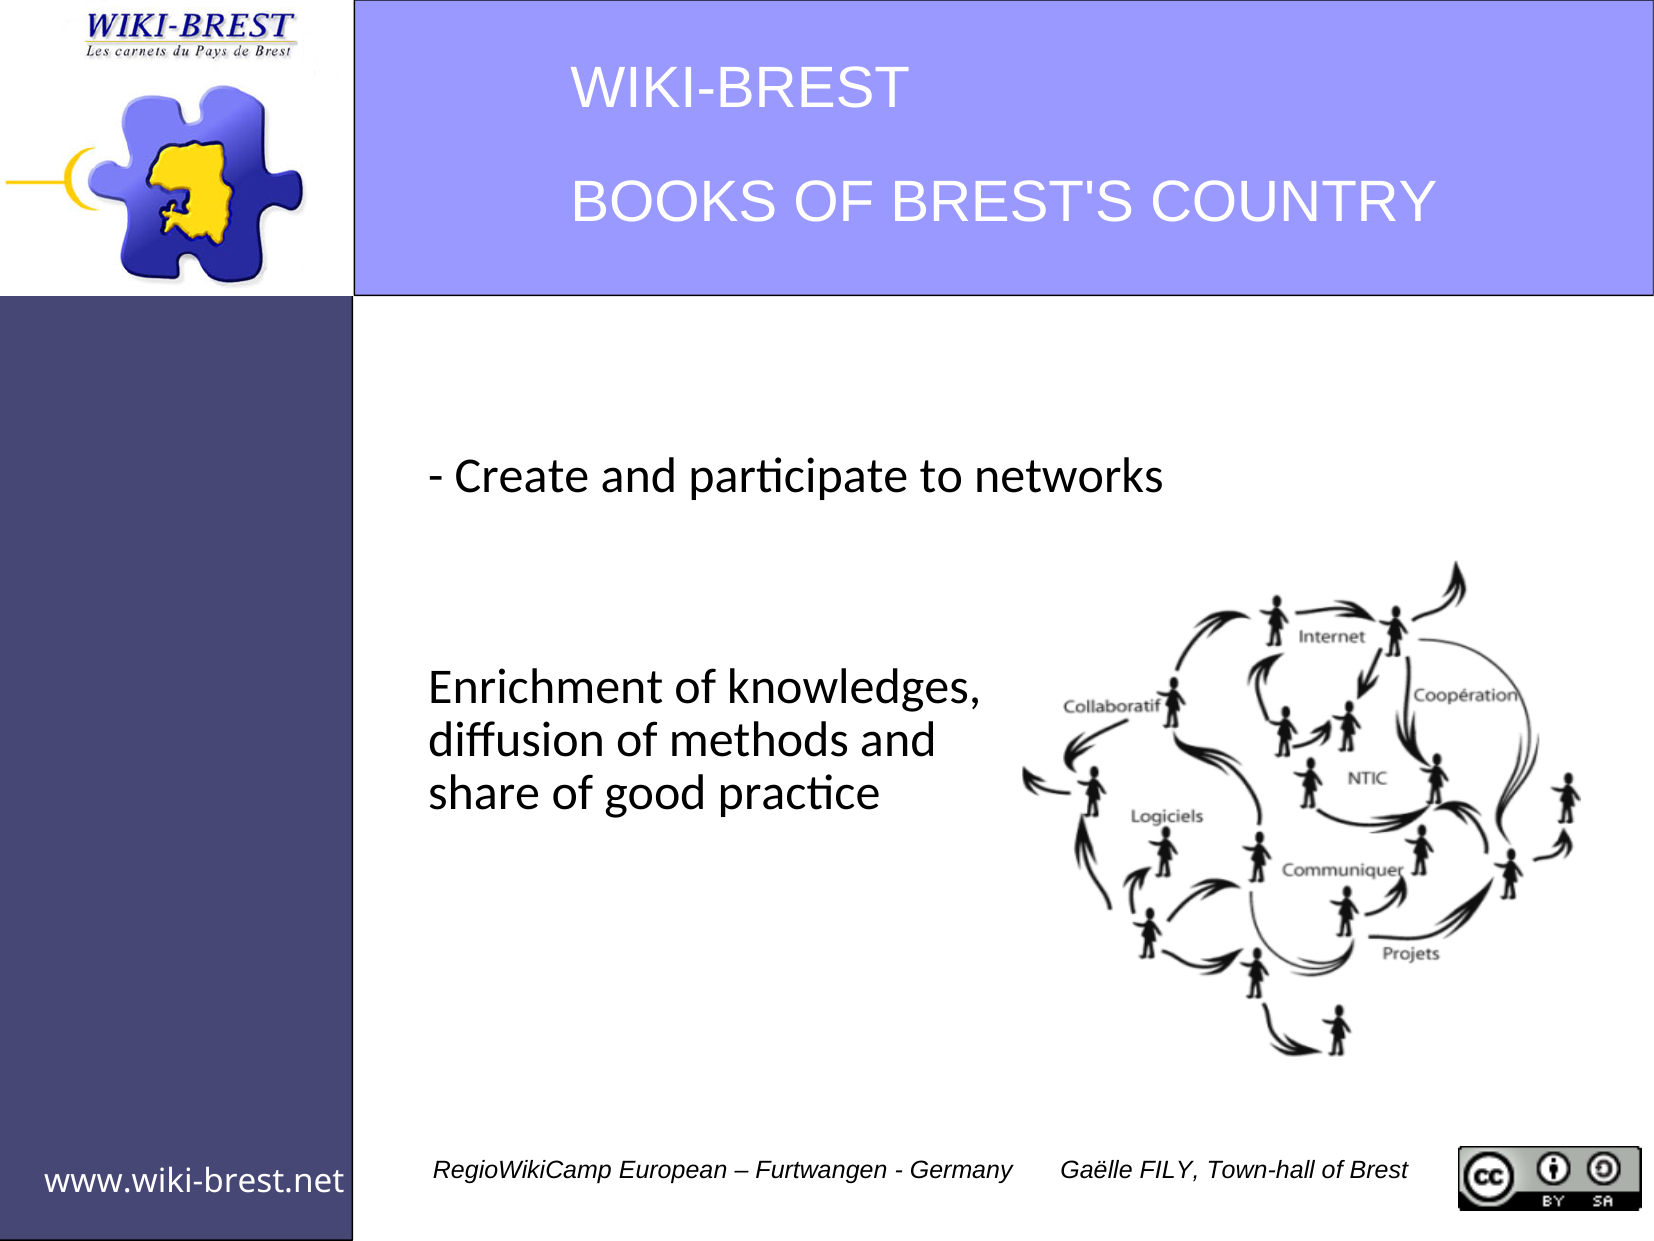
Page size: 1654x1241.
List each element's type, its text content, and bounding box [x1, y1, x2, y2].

text_box - Create and participate to networks Enrichment of knowledges, diffusion of methods and share of good practice [413, 442, 1536, 838]
picture [0, 0, 353, 296]
picture [1458, 1146, 1642, 1211]
picture [1022, 560, 1581, 1058]
